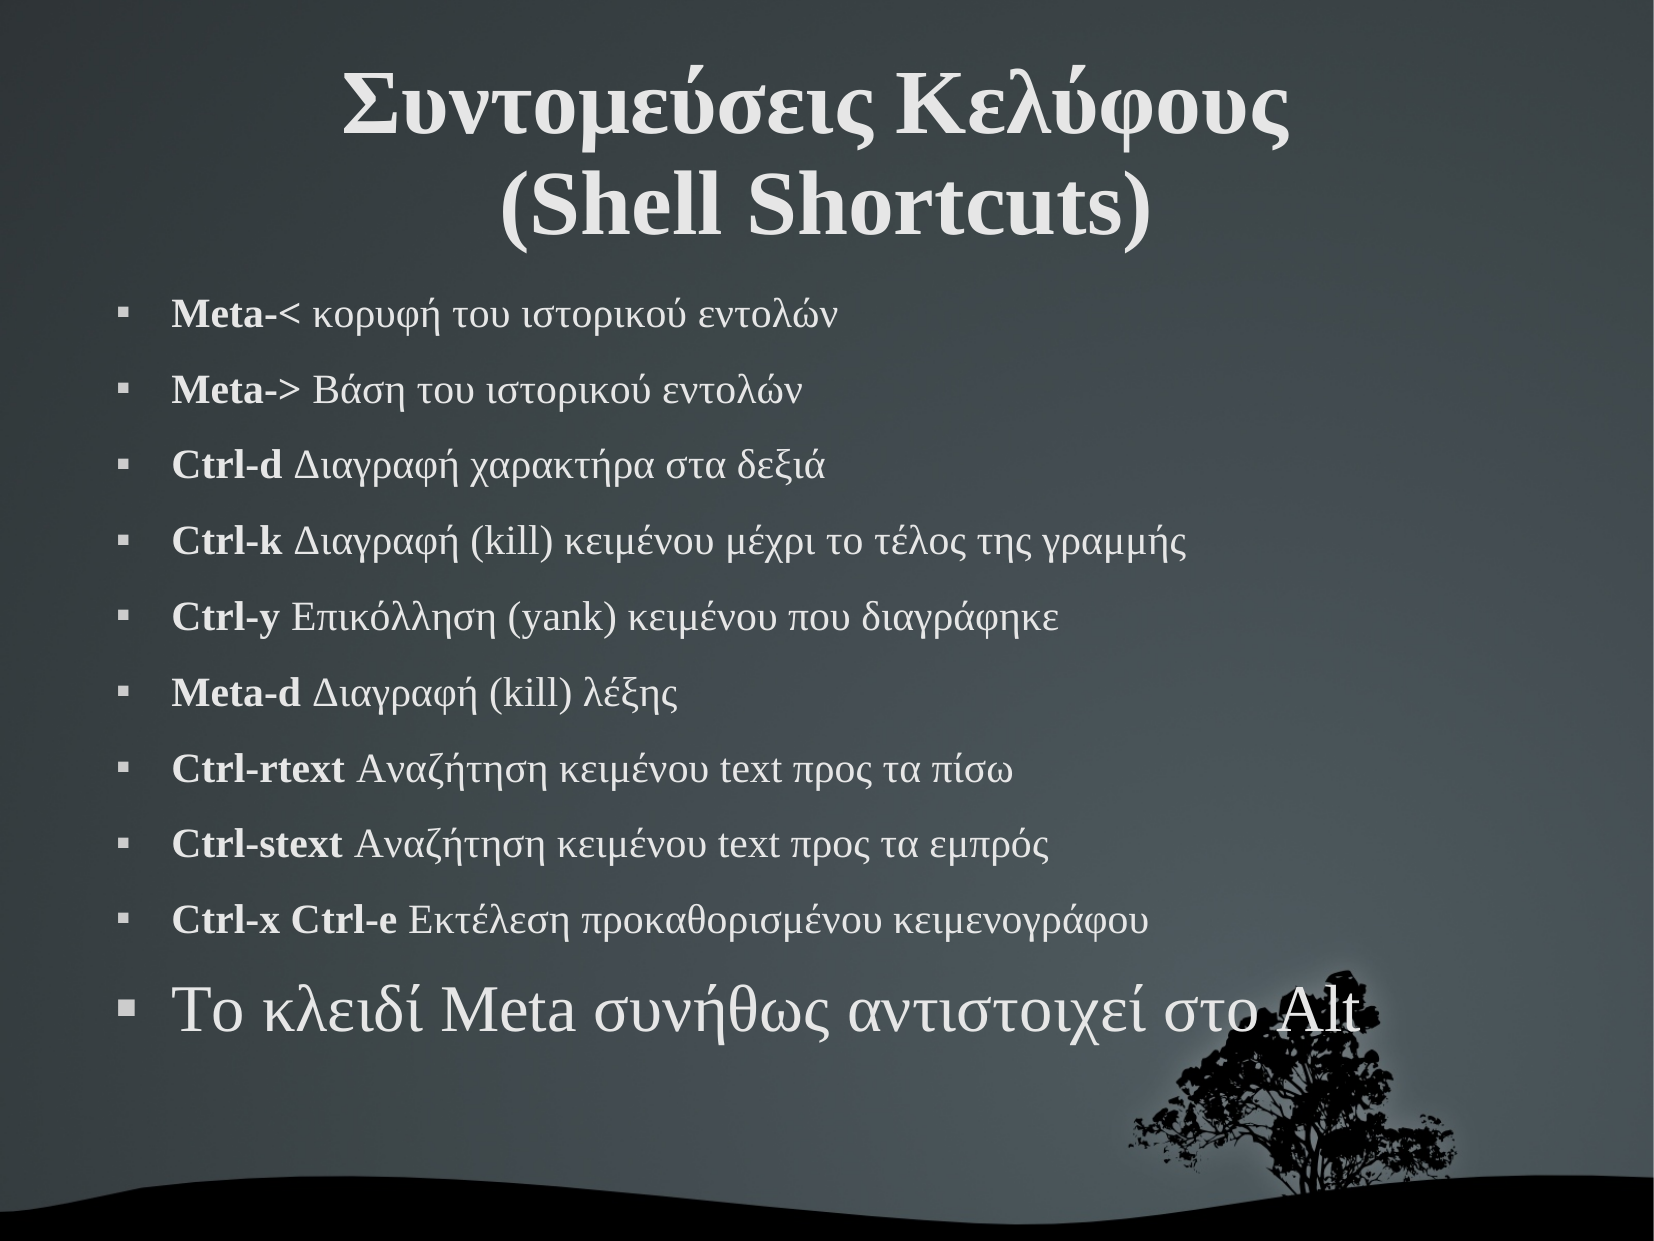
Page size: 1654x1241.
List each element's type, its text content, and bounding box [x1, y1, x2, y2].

list Meta-< κορυφή του ιστορικού εντολών Meta-> Βάση του ιστορικού εντολών Ctrl-d Διαγραφή χαρακτήρα στα δεξιά Ctrl-k Διαγραφή (kill) κειμένου μέχρι το τέλος της γραμμής Ctrl-y Επικόλληση (yank) κειμένου που διαγράφηκε Meta-d Διαγραφή (kill) λέξης Ctrl-rtext Αναζήτηση κειμένου text προς τα πίσω Ctrl-stext Αναζήτηση κειμένου text προς τα εμπρός Ctrl-x Ctrl-e Εκτέλεση προκαθορισμένου κειμενογράφου Το κλειδί Meta συνήθως αντιστοιχεί στο Alt [82, 290, 1571, 1195]
picture [0, 0, 1654, 1241]
title Συντομεύσεις Kελύφους (Shell Shortcuts) [82, 19, 1571, 287]
